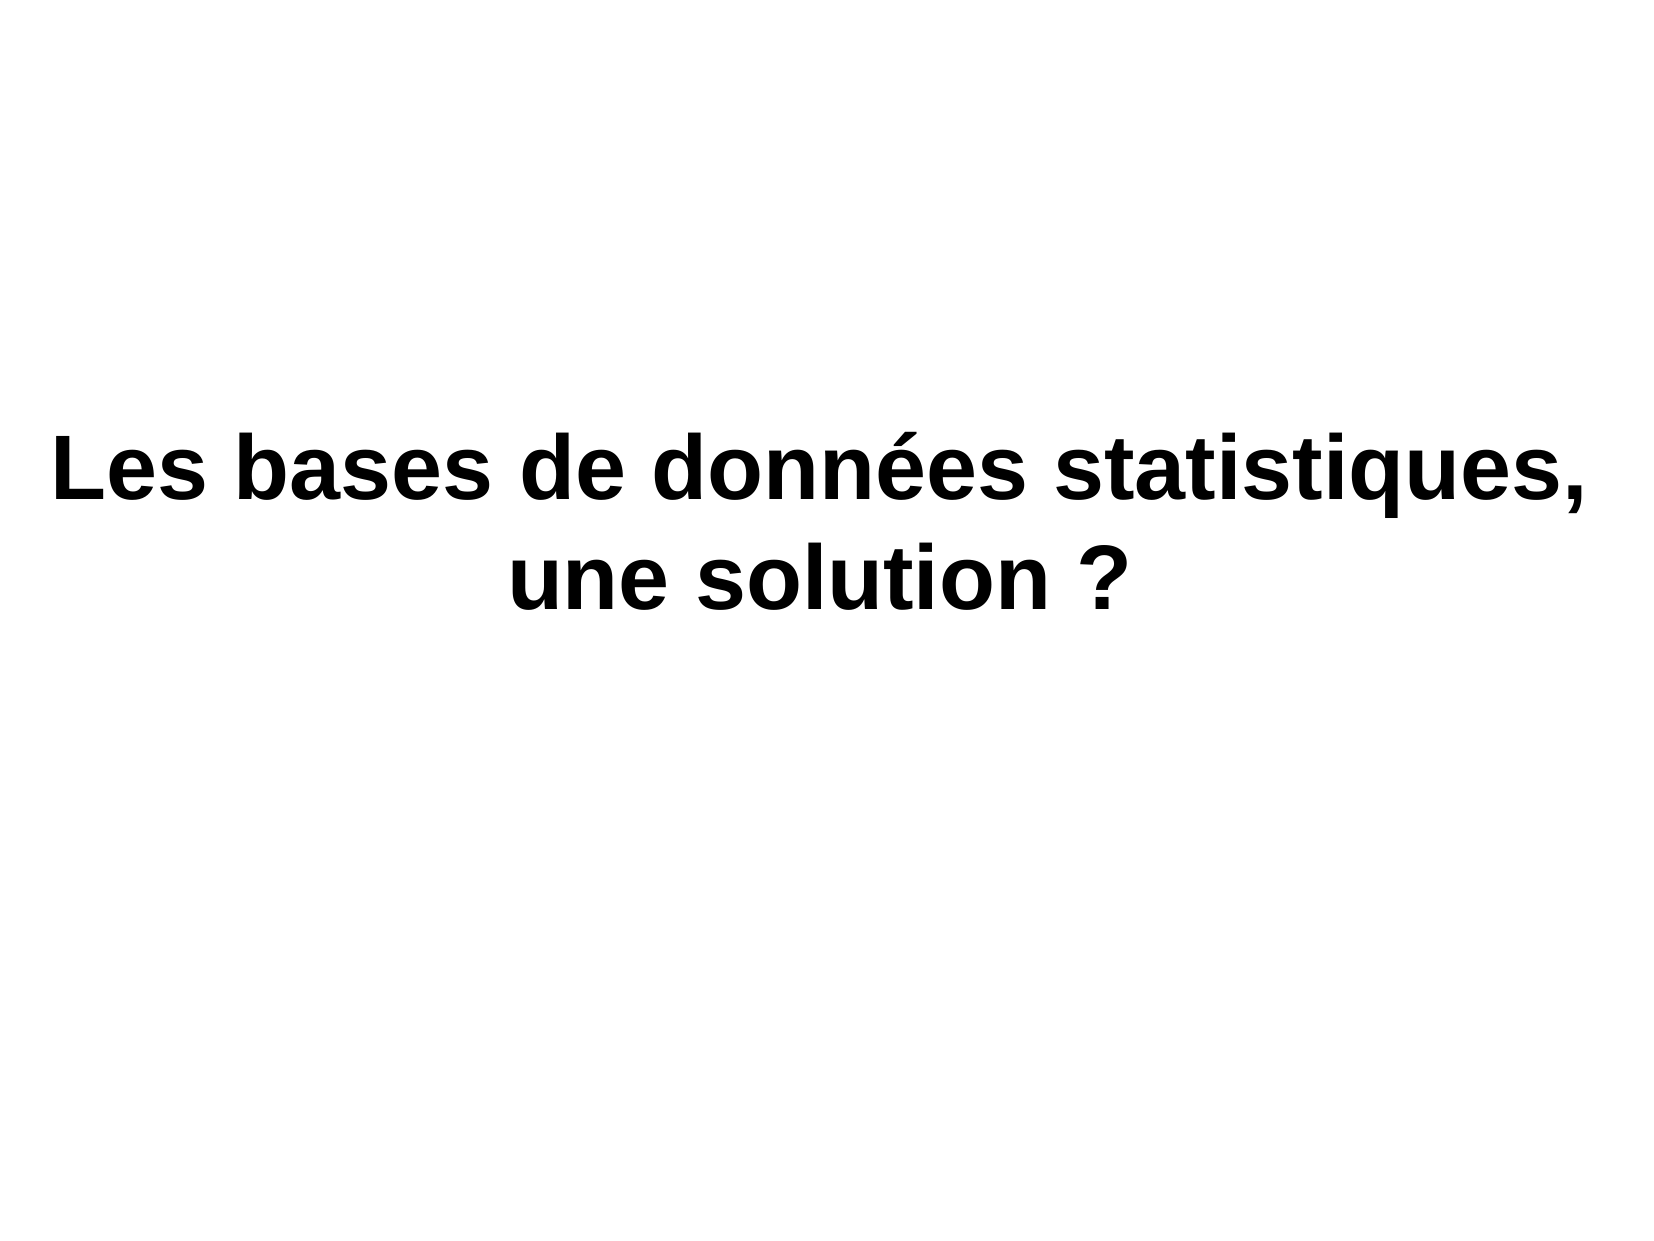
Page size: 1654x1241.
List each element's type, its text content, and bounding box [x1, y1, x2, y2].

text_box Les bases de données statistiques, une solution ? [0, 385, 1654, 652]
